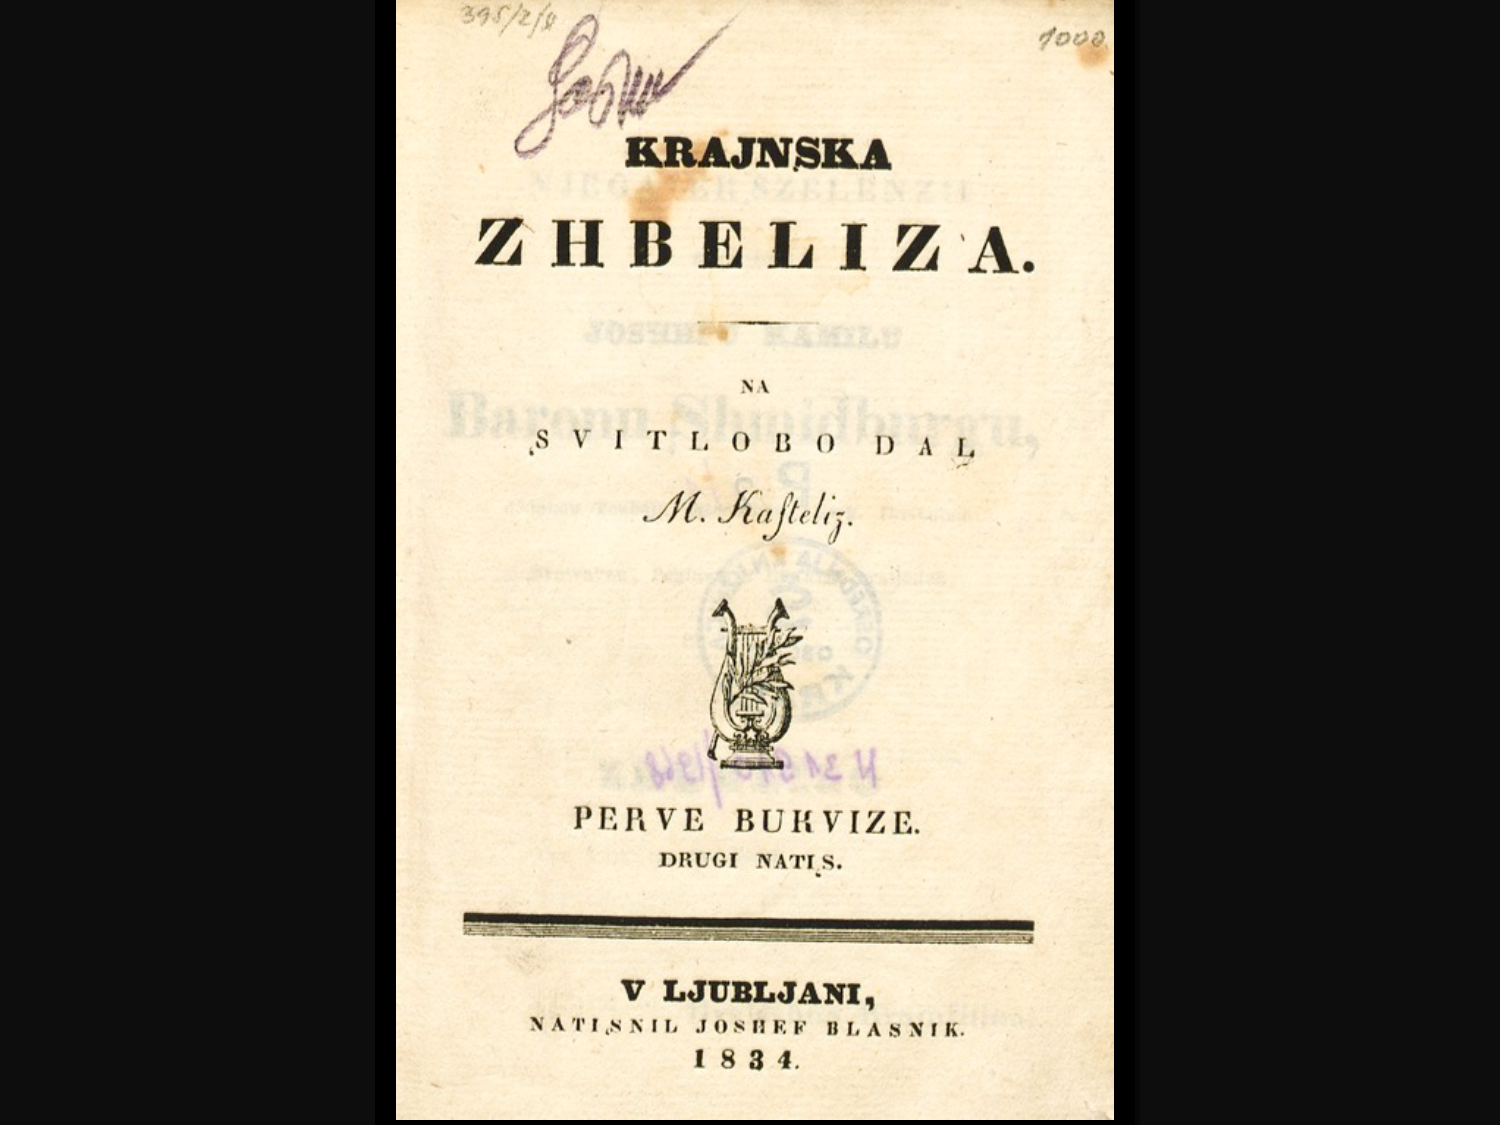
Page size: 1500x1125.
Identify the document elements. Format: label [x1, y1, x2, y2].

picture [395, 0, 1114, 1120]
